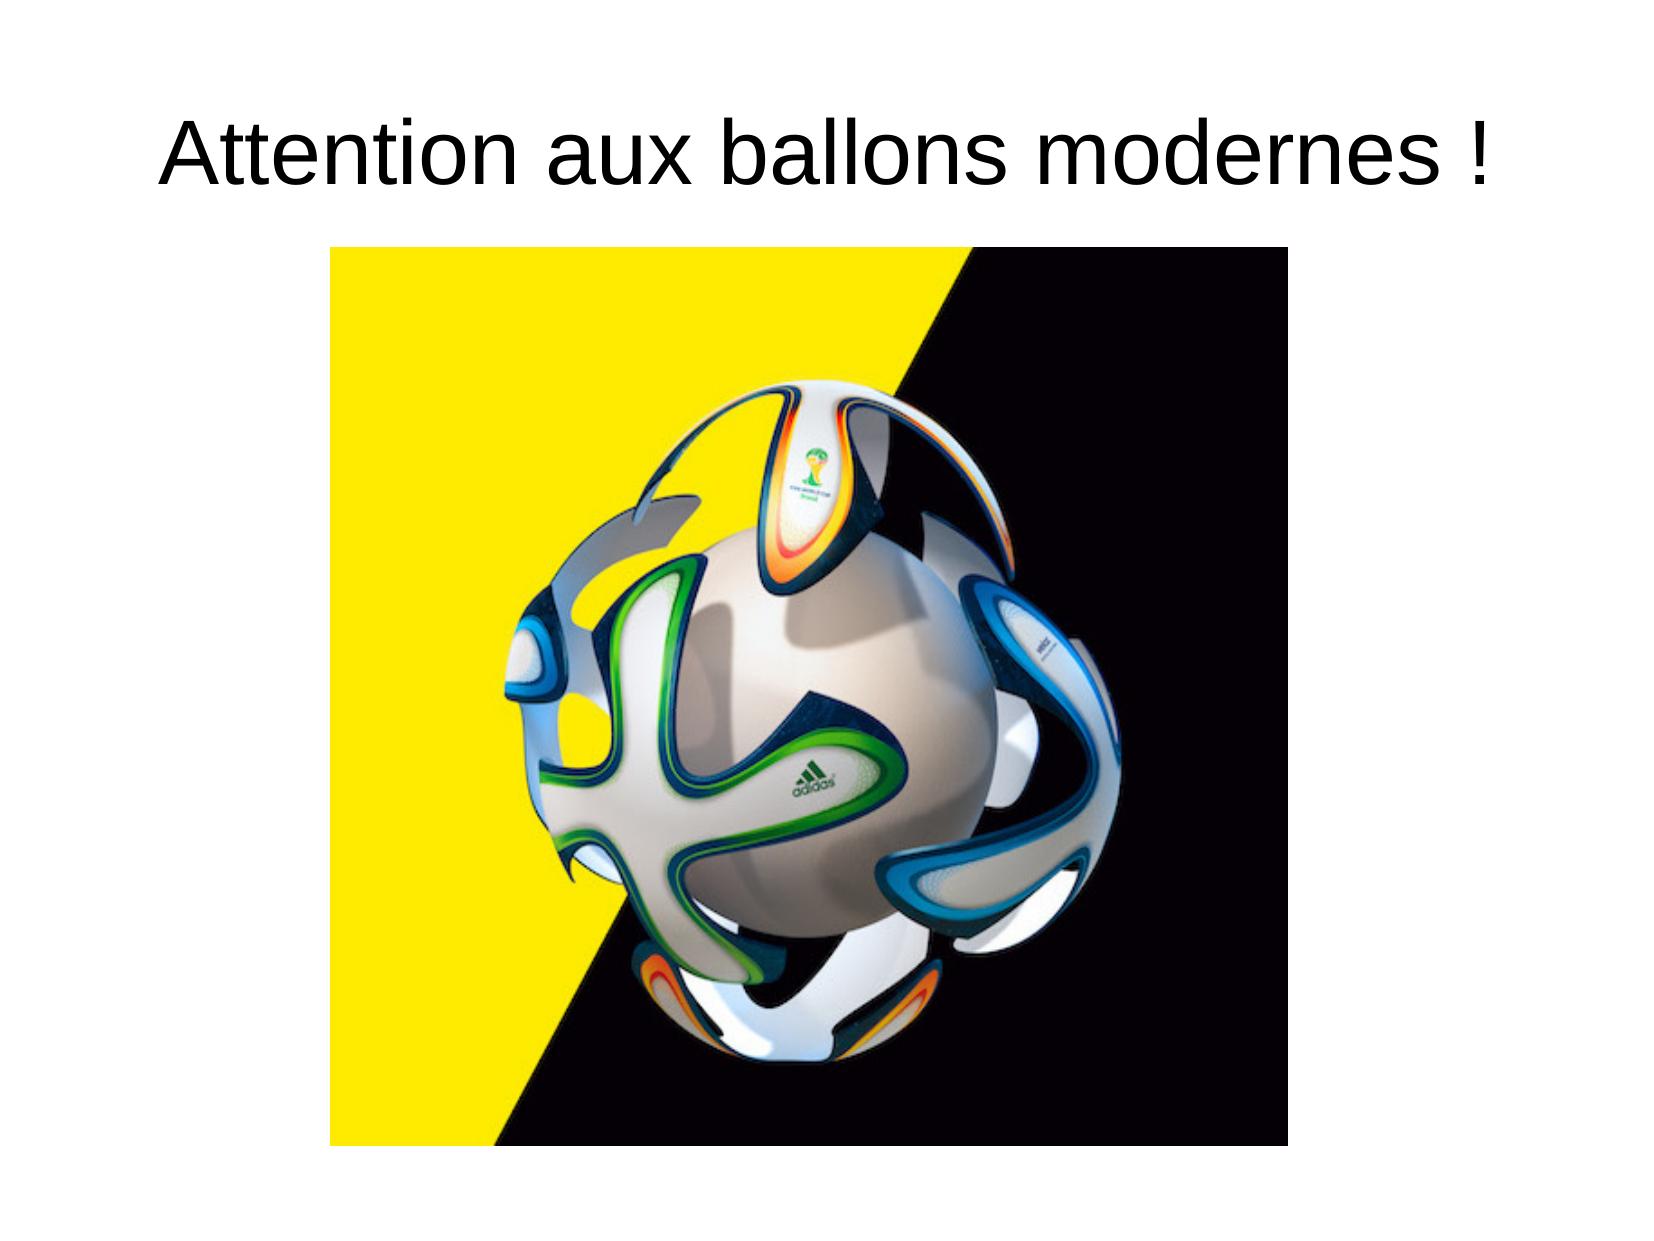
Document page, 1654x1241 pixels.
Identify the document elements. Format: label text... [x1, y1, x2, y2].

picture [330, 247, 1288, 1146]
title Attention aux ballons modernes ! [82, 49, 1571, 257]
